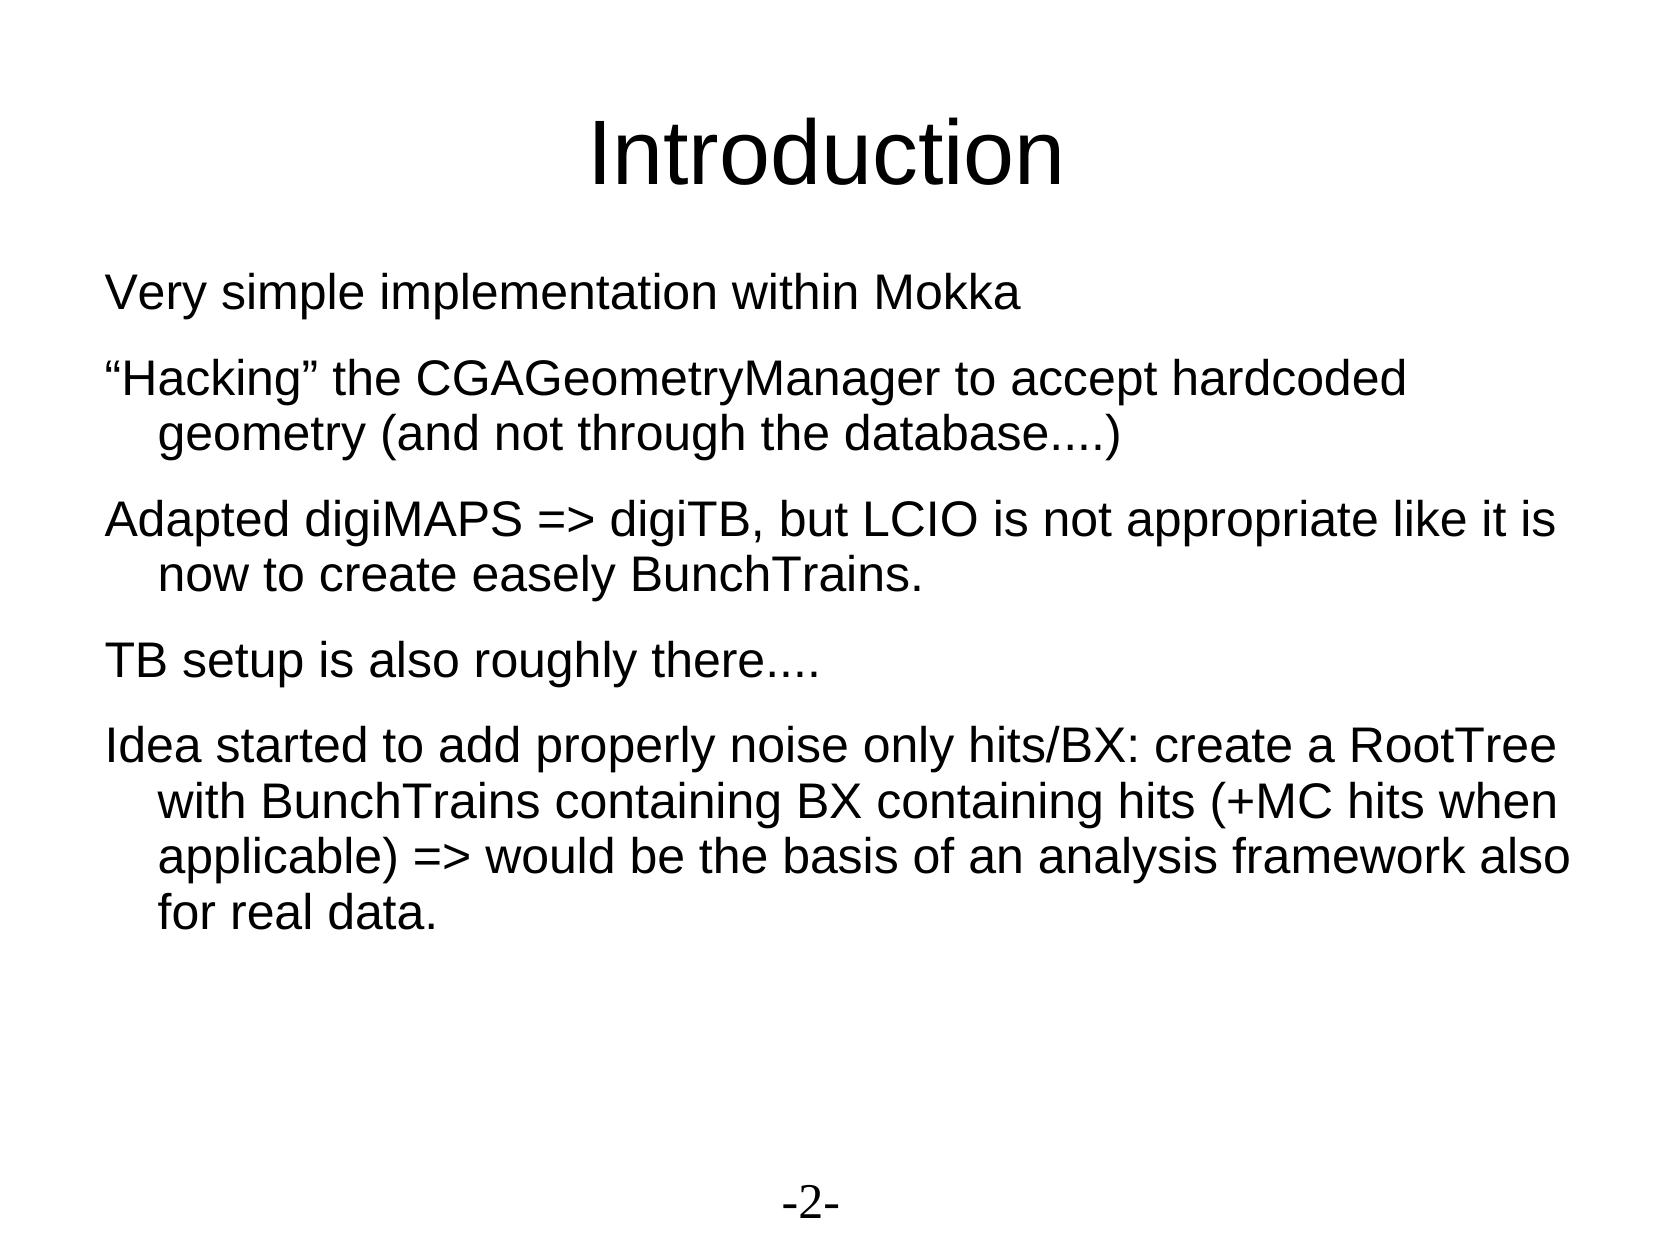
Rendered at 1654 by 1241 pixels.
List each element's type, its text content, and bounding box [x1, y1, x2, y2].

title Introduction [82, 49, 1571, 257]
list Very simple implementation within Mokka “Hacking” the CGAGeometryManager to accept hardcoded geometry (and not through the database....) Adapted digiMAPS => digiTB, but LCIO is not appropriate like it is now to create easely BunchTrains. TB setup is also roughly there.... Idea started to add properly noise only hits/BX: create a RootTree with BunchTrains containing BX containing hits (+MC hits when applicable) => would be the basis of an analysis framework also for real data. [86, 264, 1576, 1126]
